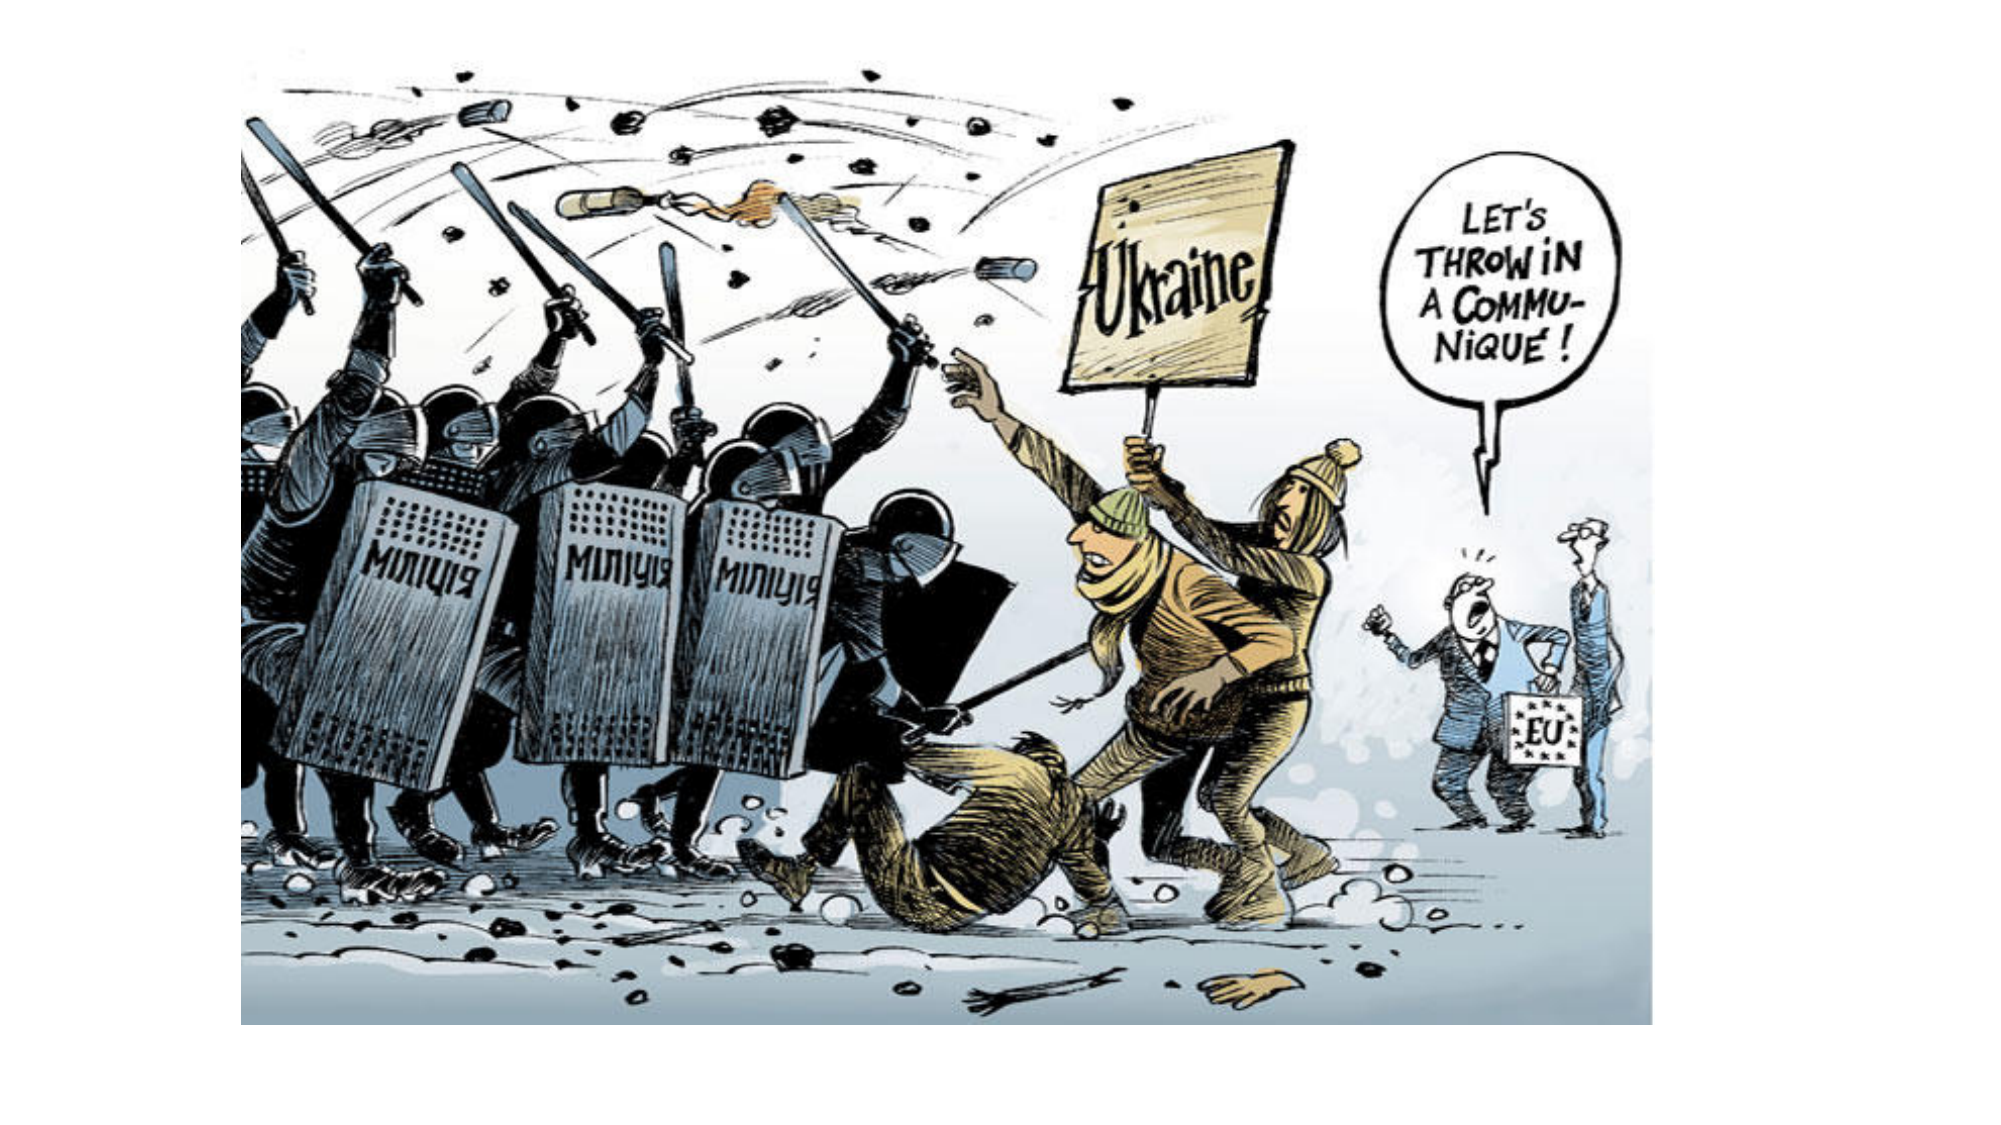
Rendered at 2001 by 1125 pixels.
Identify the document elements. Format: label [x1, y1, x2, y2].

picture [241, 45, 1655, 1025]
